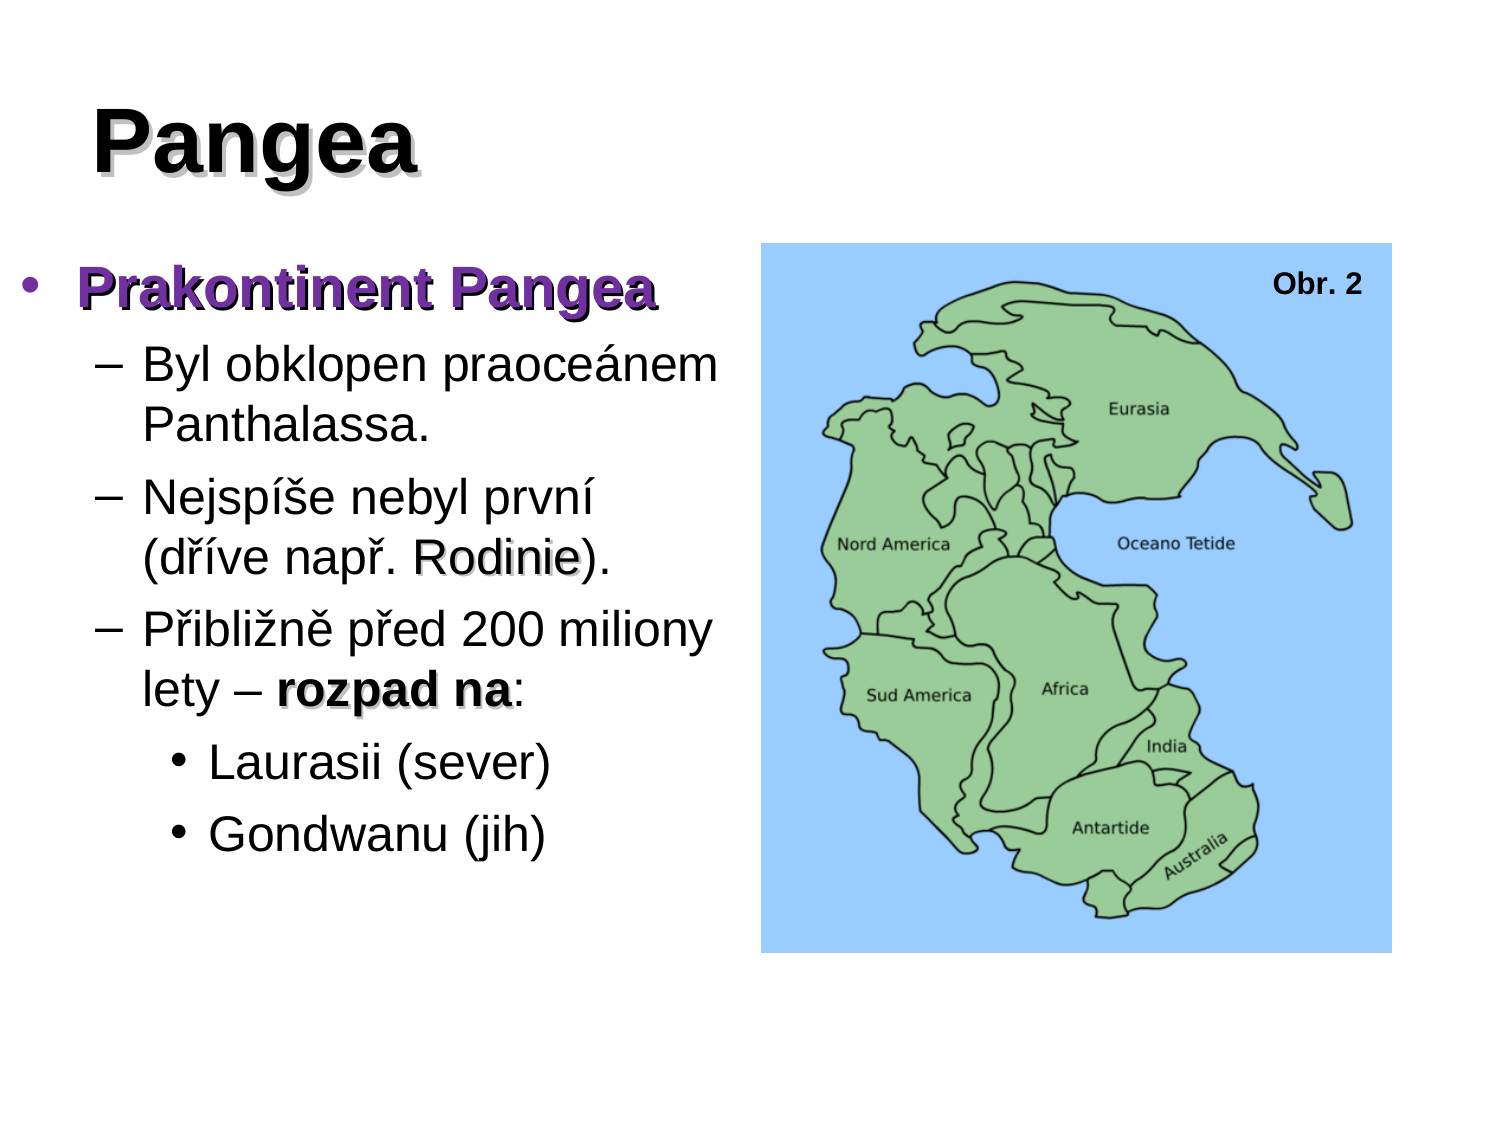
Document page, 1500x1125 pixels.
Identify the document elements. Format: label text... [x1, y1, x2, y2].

list Prakontinent Pangea Byl obklopen praoceánem Panthalassa. Nejspíše nebyl první (dříve např. Rodinie). Přibližně před 200 miliony lety – rozpad na: Laurasii (sever) Gondwanu (jih) [5, 241, 762, 913]
title Pangea [53, 66, 457, 207]
picture [761, 243, 1392, 953]
text_box Obr. 2 [1257, 255, 1412, 309]
